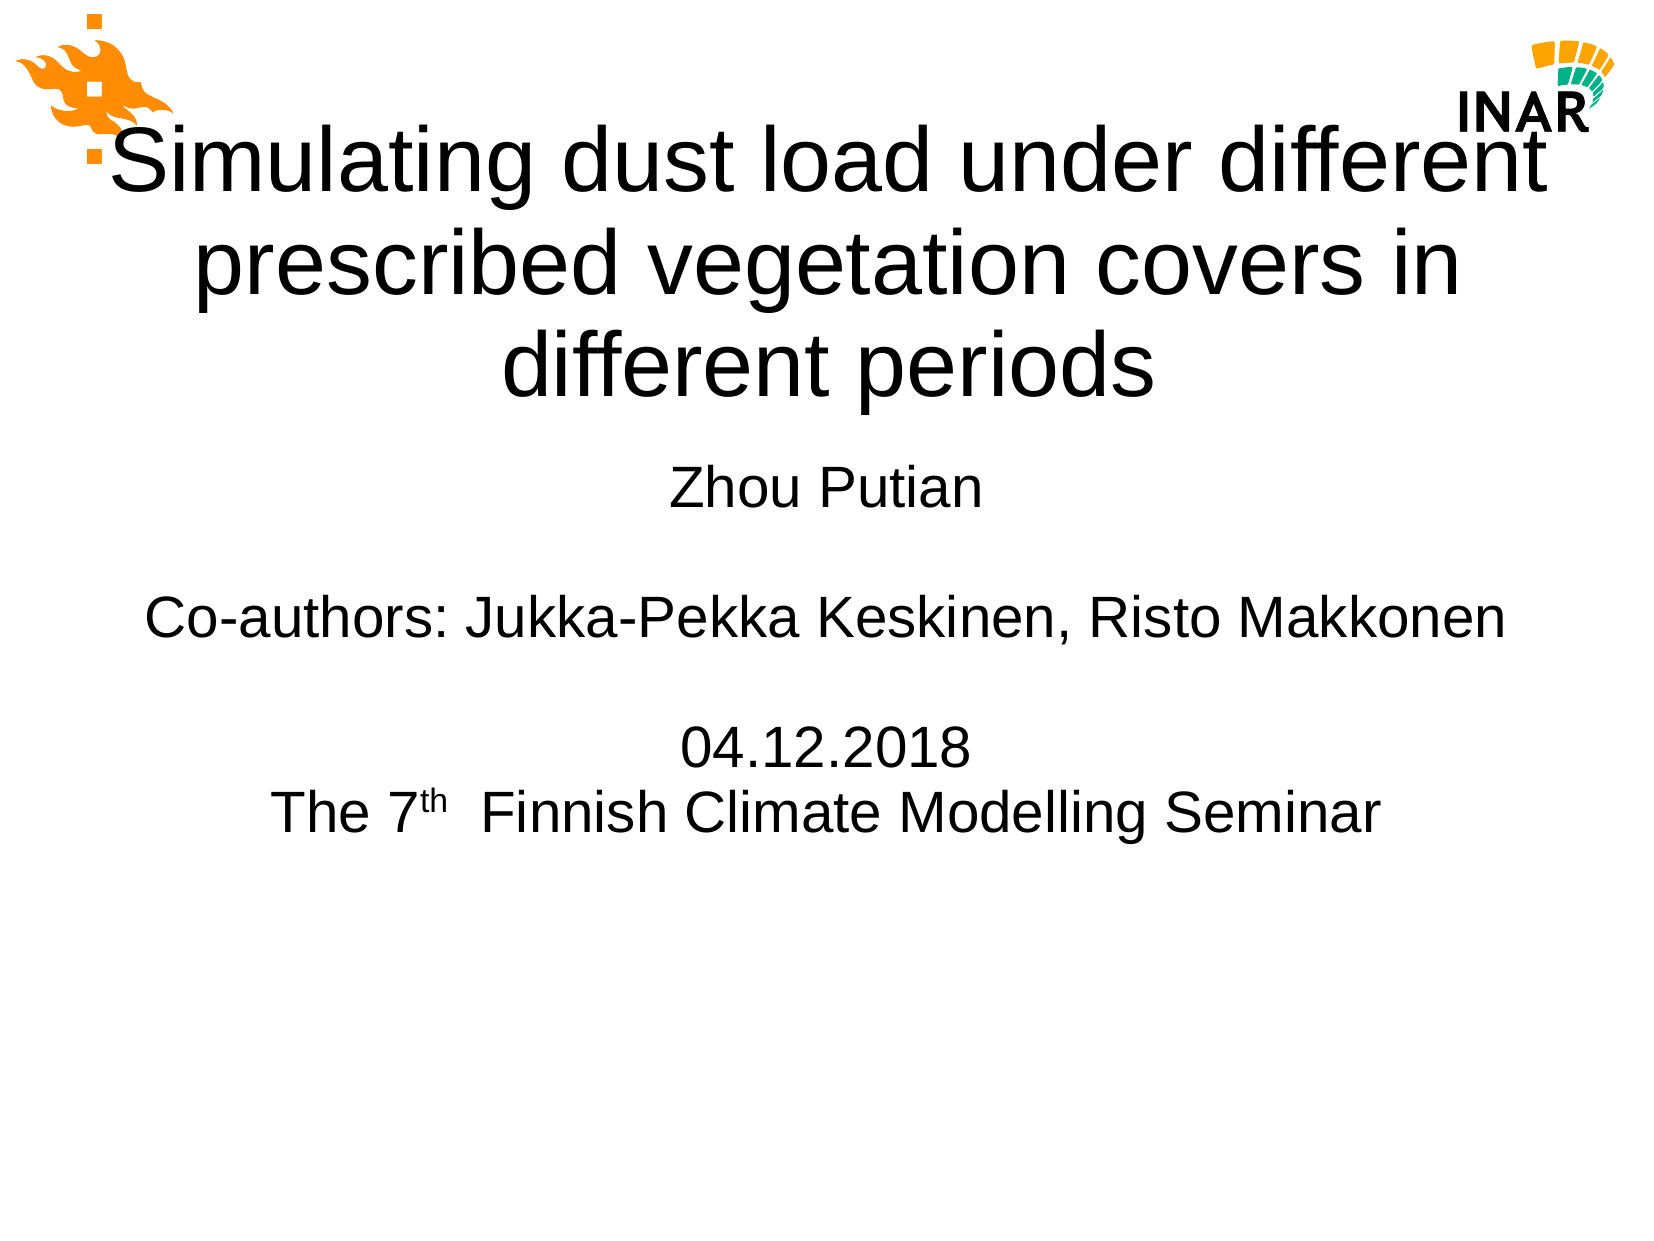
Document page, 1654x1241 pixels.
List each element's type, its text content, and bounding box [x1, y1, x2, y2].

picture [1417, 1, 1652, 179]
title Simulating dust load under different prescribed vegetation covers in different periods [85, 108, 1574, 417]
picture [0, 0, 188, 178]
subtitle Zhou Putian Co-authors: Jukka-Pekka Keskinen, Risto Makkonen 04.12.2018 The 7th Finnish Climate Modelling Seminar [82, 290, 1571, 1010]
